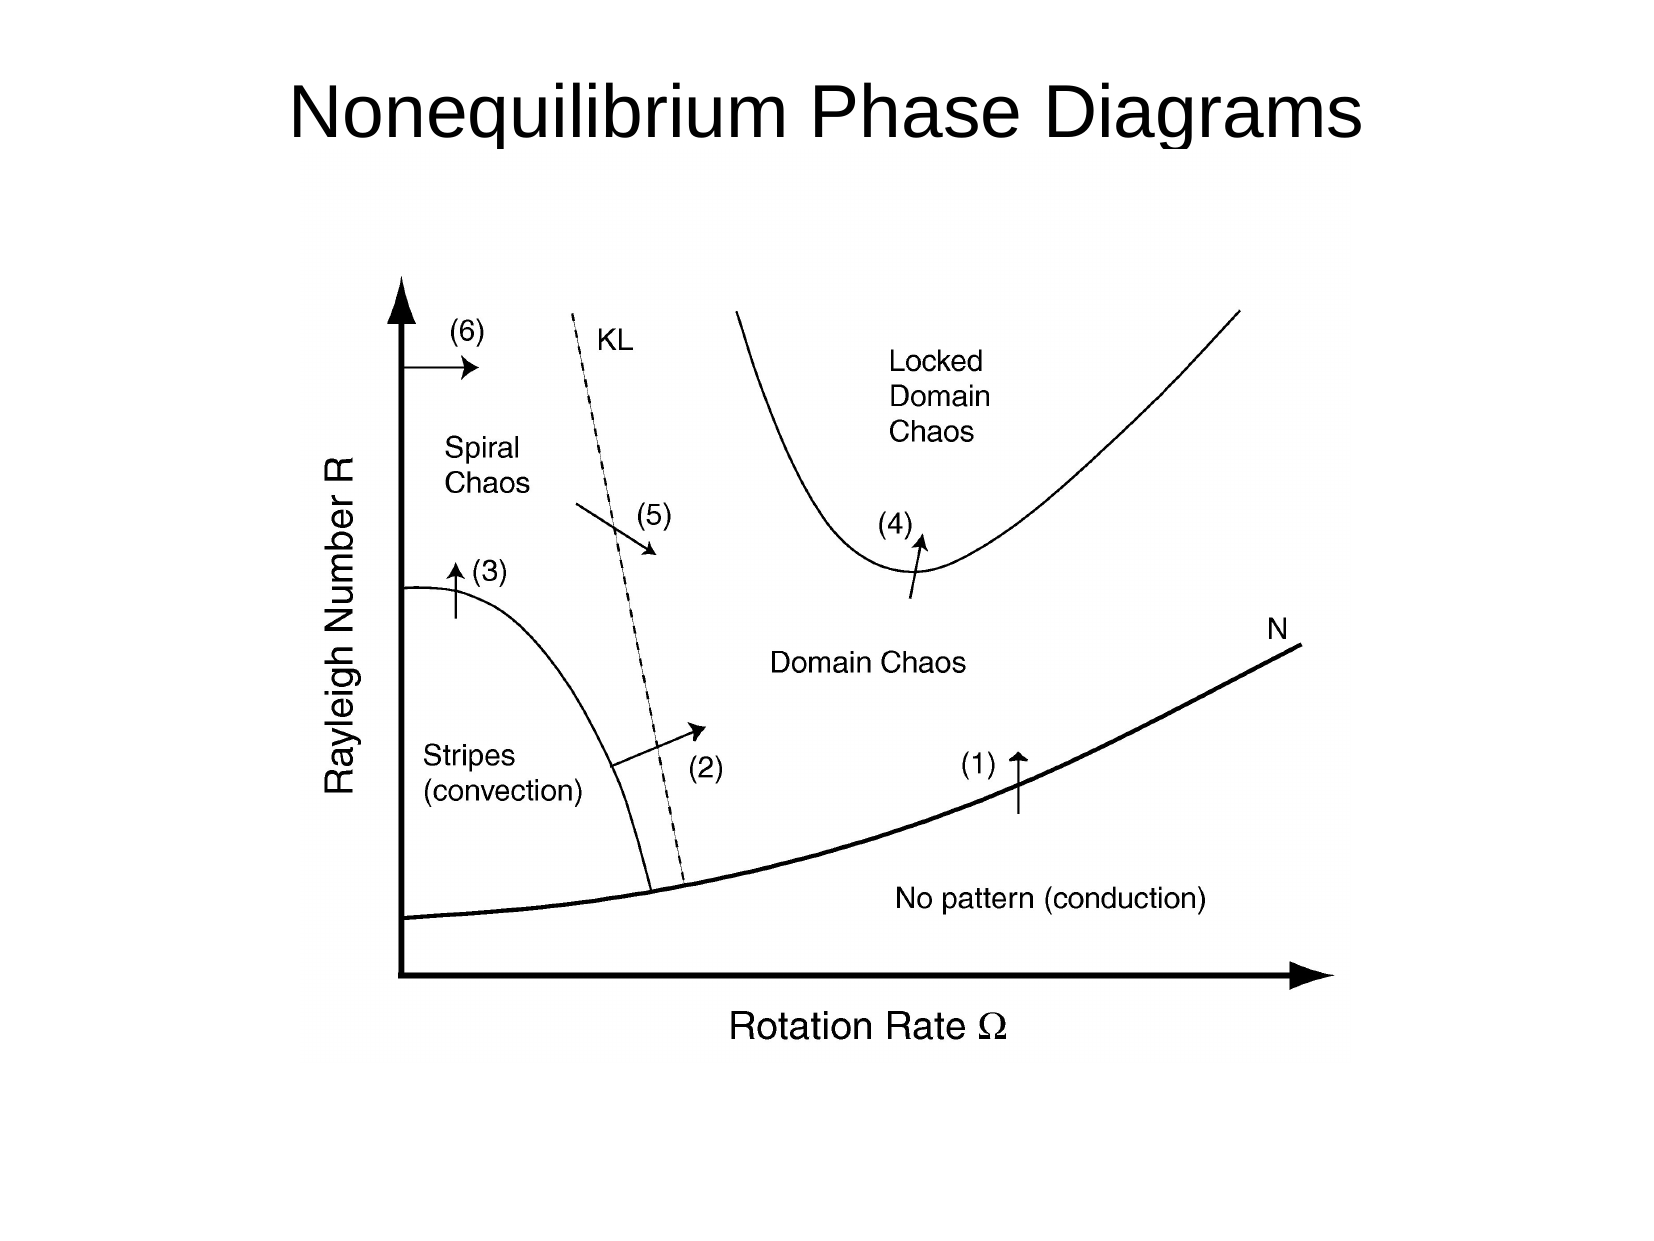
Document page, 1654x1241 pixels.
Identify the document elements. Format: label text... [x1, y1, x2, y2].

picture [300, 149, 1351, 1063]
title Nonequilibrium Phase Diagrams [82, 15, 1571, 208]
